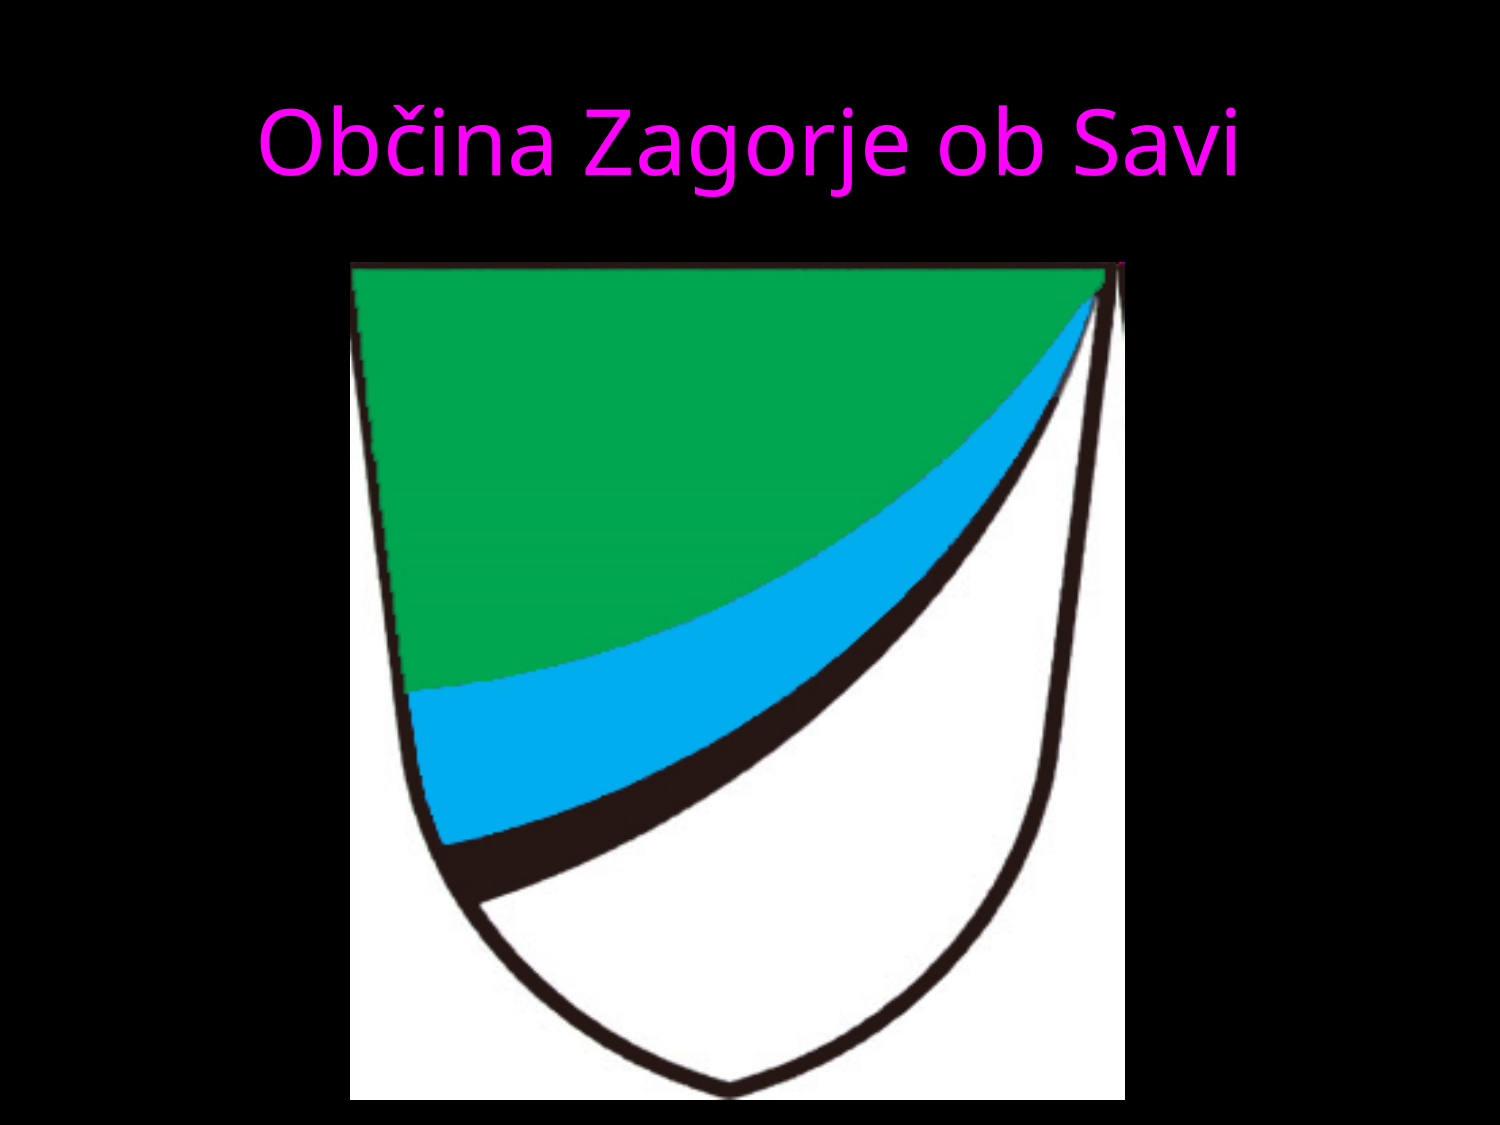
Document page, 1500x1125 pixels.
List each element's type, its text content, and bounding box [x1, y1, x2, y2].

title Občina Zagorje ob Savi [75, 45, 1425, 233]
picture [350, 262, 1125, 1100]
